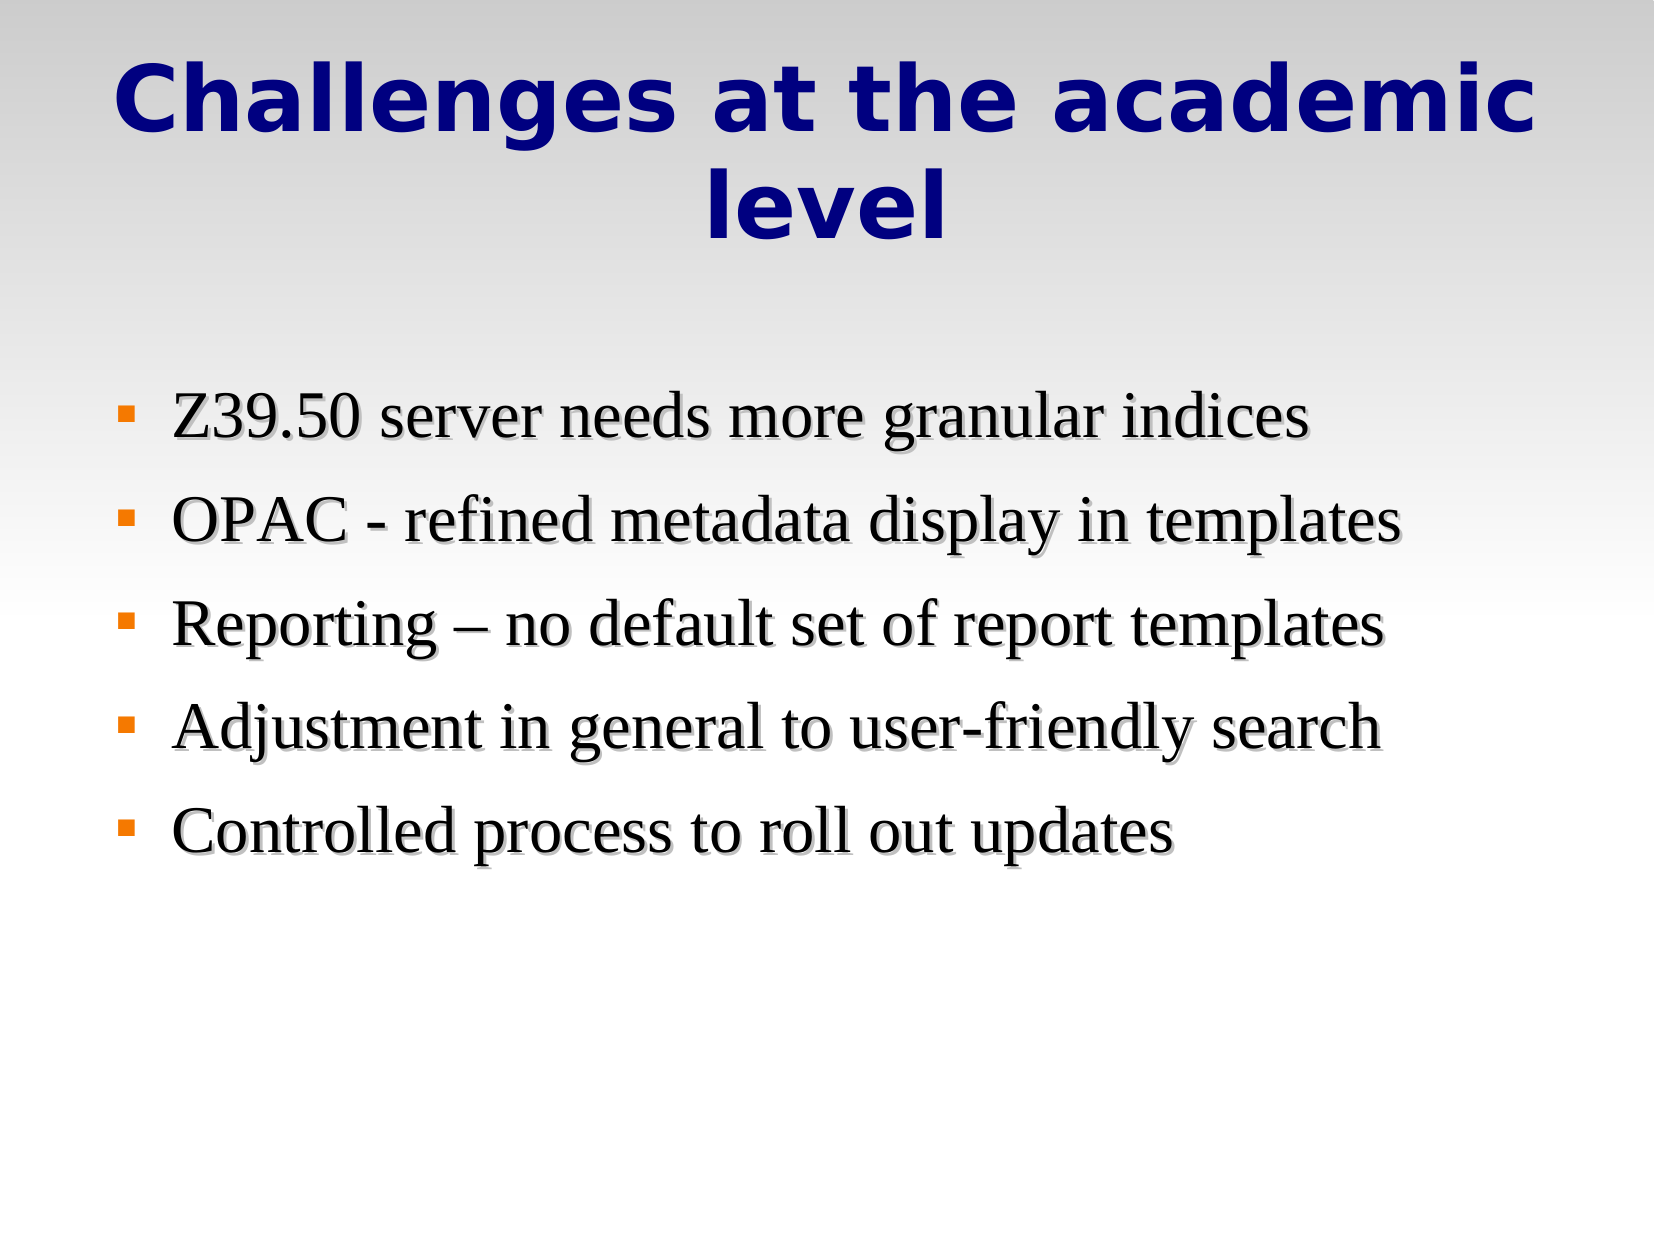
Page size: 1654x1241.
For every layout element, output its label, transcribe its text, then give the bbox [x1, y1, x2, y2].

list Z39.50 server needs more granular indices OPAC - refined metadata display in templates Reporting – no default set of report templates Adjustment in general to user-friendly search Controlled process to roll out updates [82, 290, 1571, 1109]
title Challenges at the academic level [82, 45, 1571, 261]
